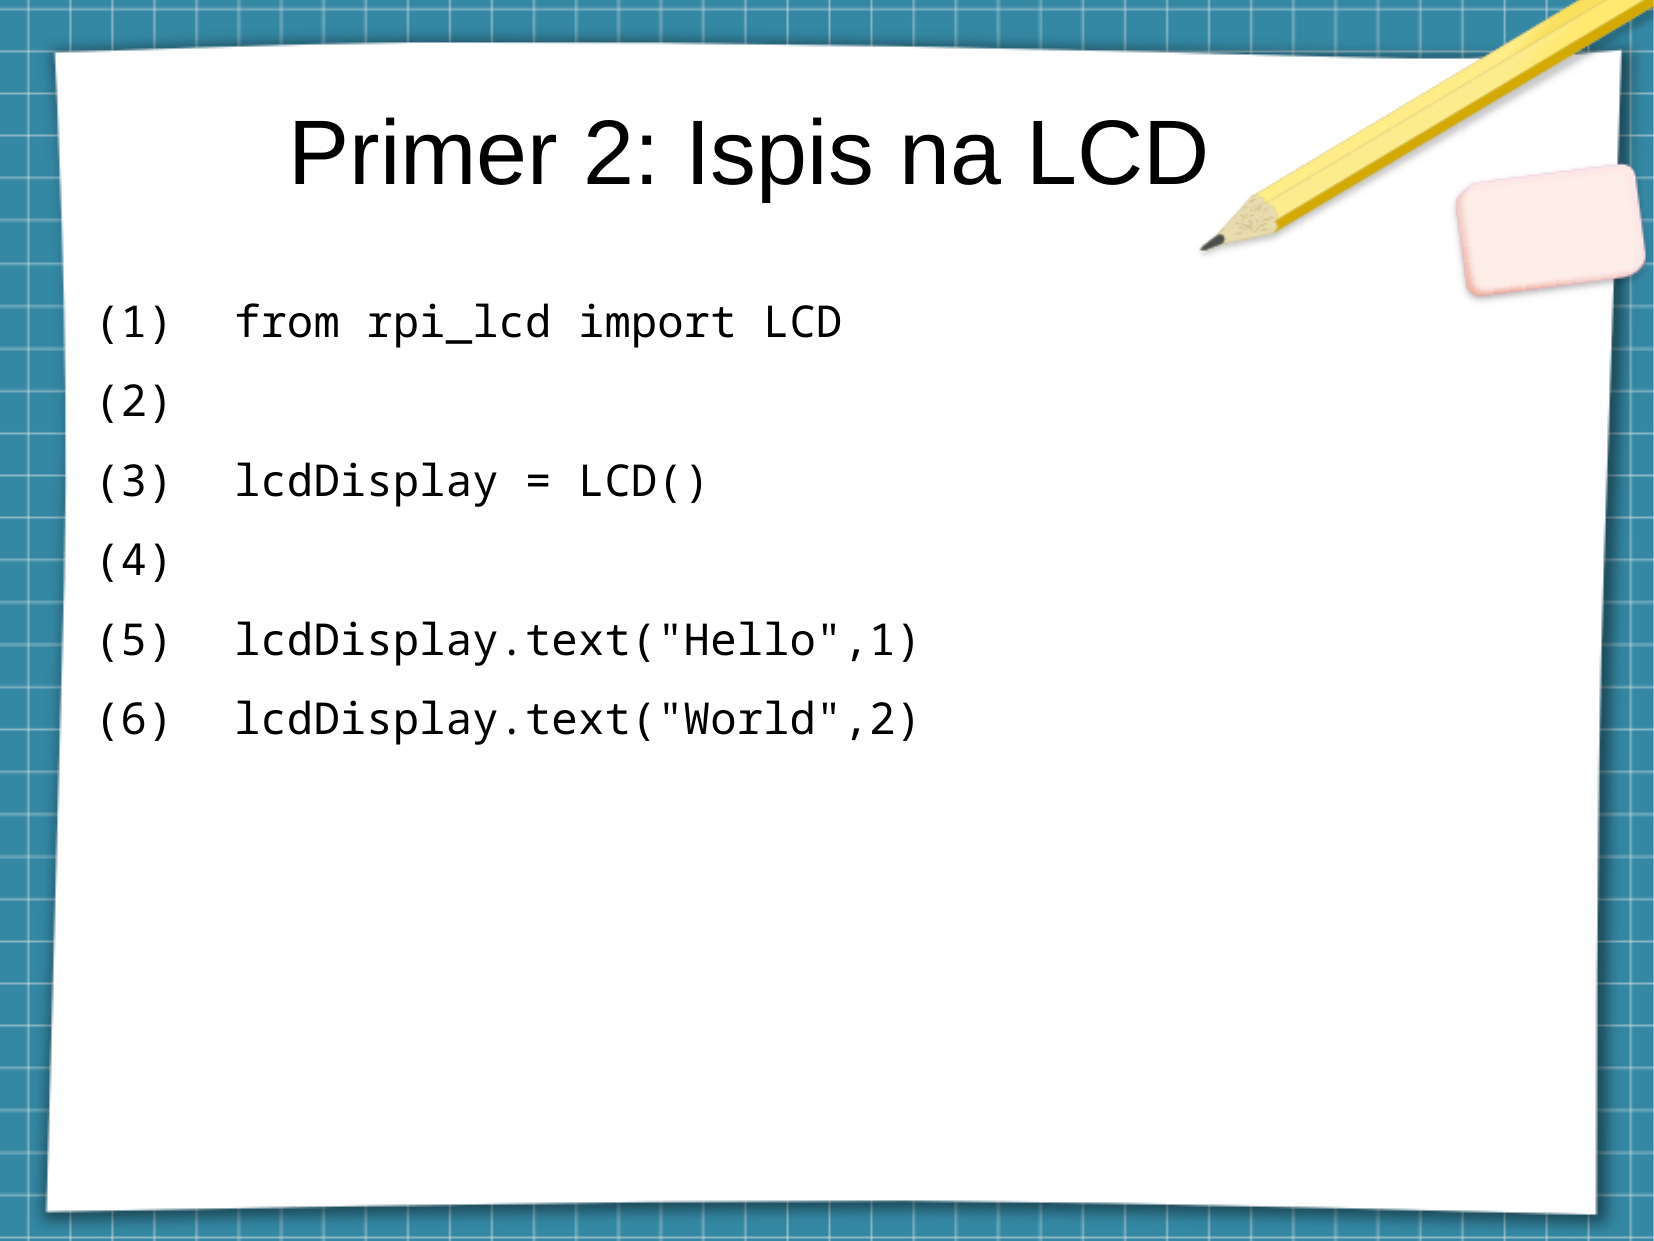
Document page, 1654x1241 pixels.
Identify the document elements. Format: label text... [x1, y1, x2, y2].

picture [0, 0, 1654, 1241]
list from rpi_lcd import LCD lcdDisplay = LCD() lcdDisplay.text("Hello",1) lcdDisplay.text("World",2) [82, 290, 1571, 751]
title Primer 2: Ispis na LCD [82, 49, 1571, 257]
